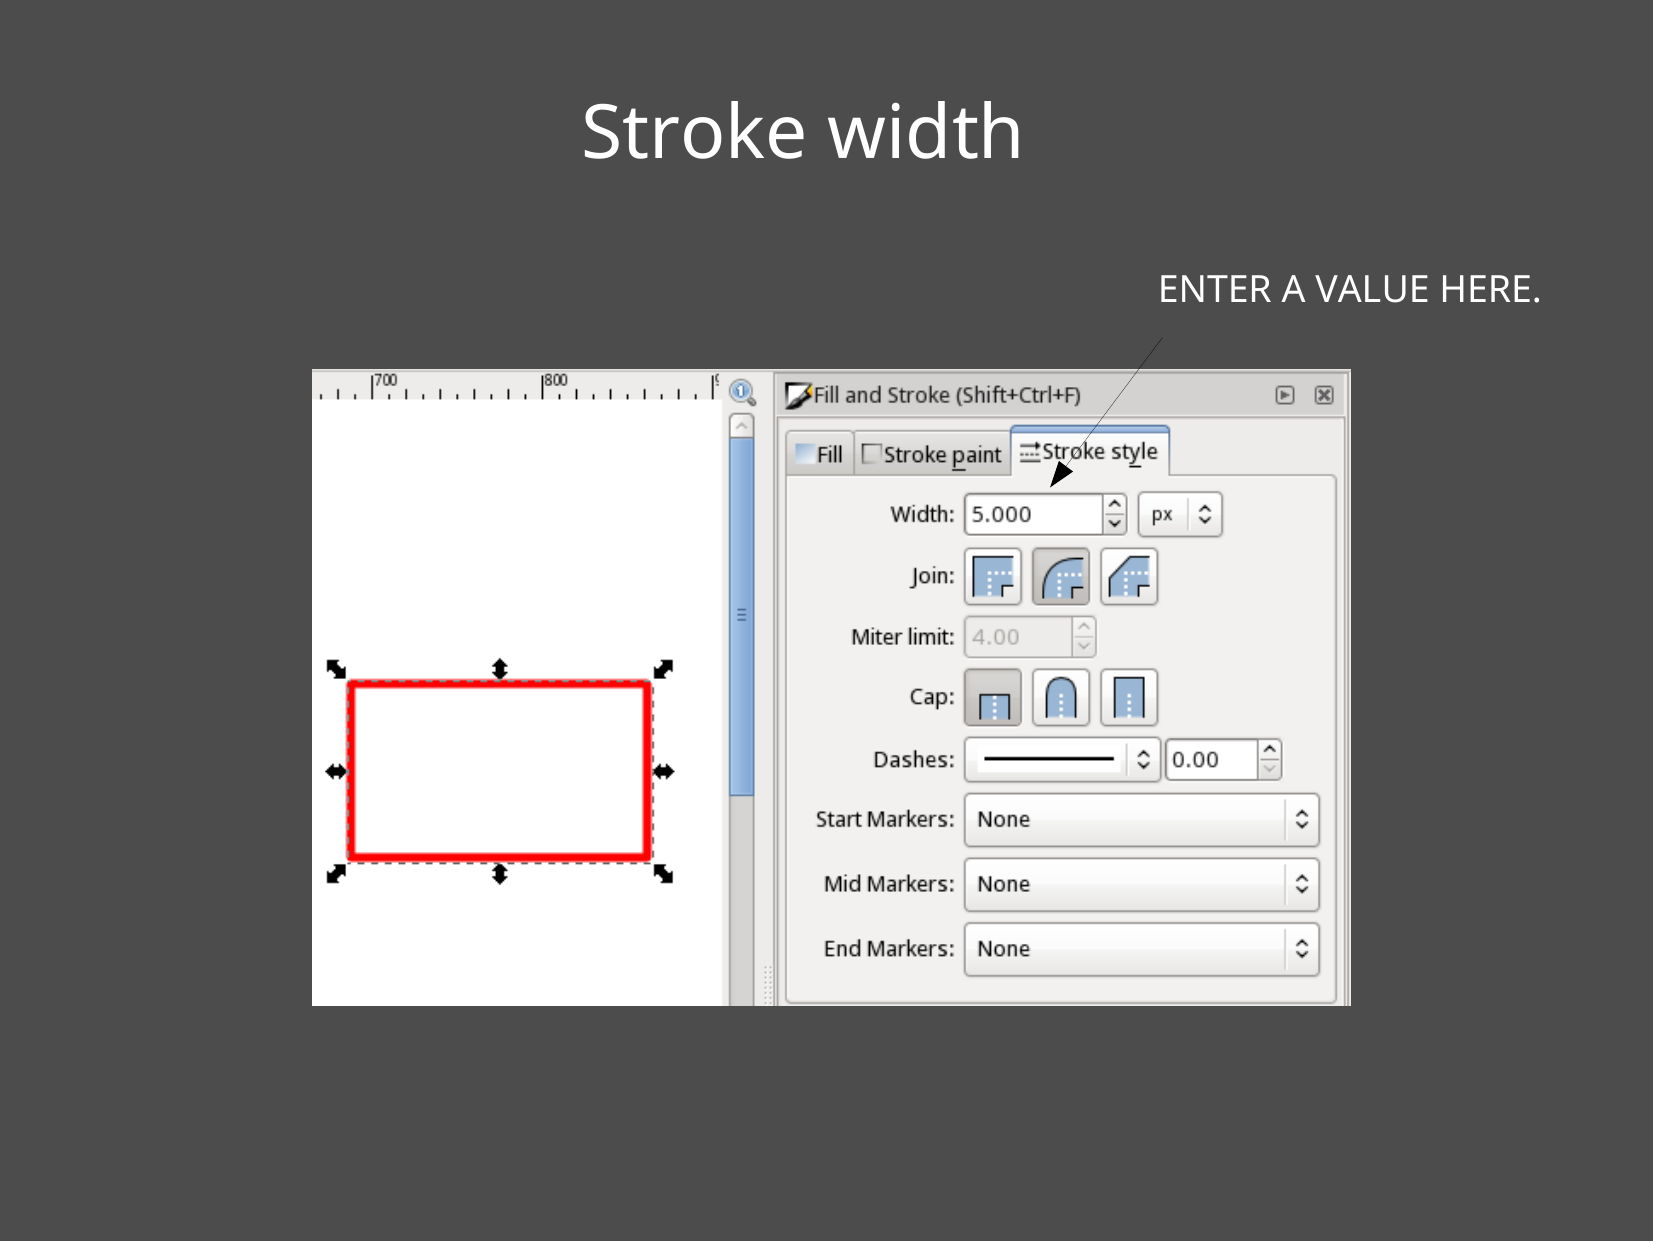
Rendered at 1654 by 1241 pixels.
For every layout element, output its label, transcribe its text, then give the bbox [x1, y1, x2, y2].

title ENTER A VALUE HERE. [1125, 246, 1576, 338]
title Stroke width [53, 6, 1554, 269]
picture [312, 369, 1351, 1006]
